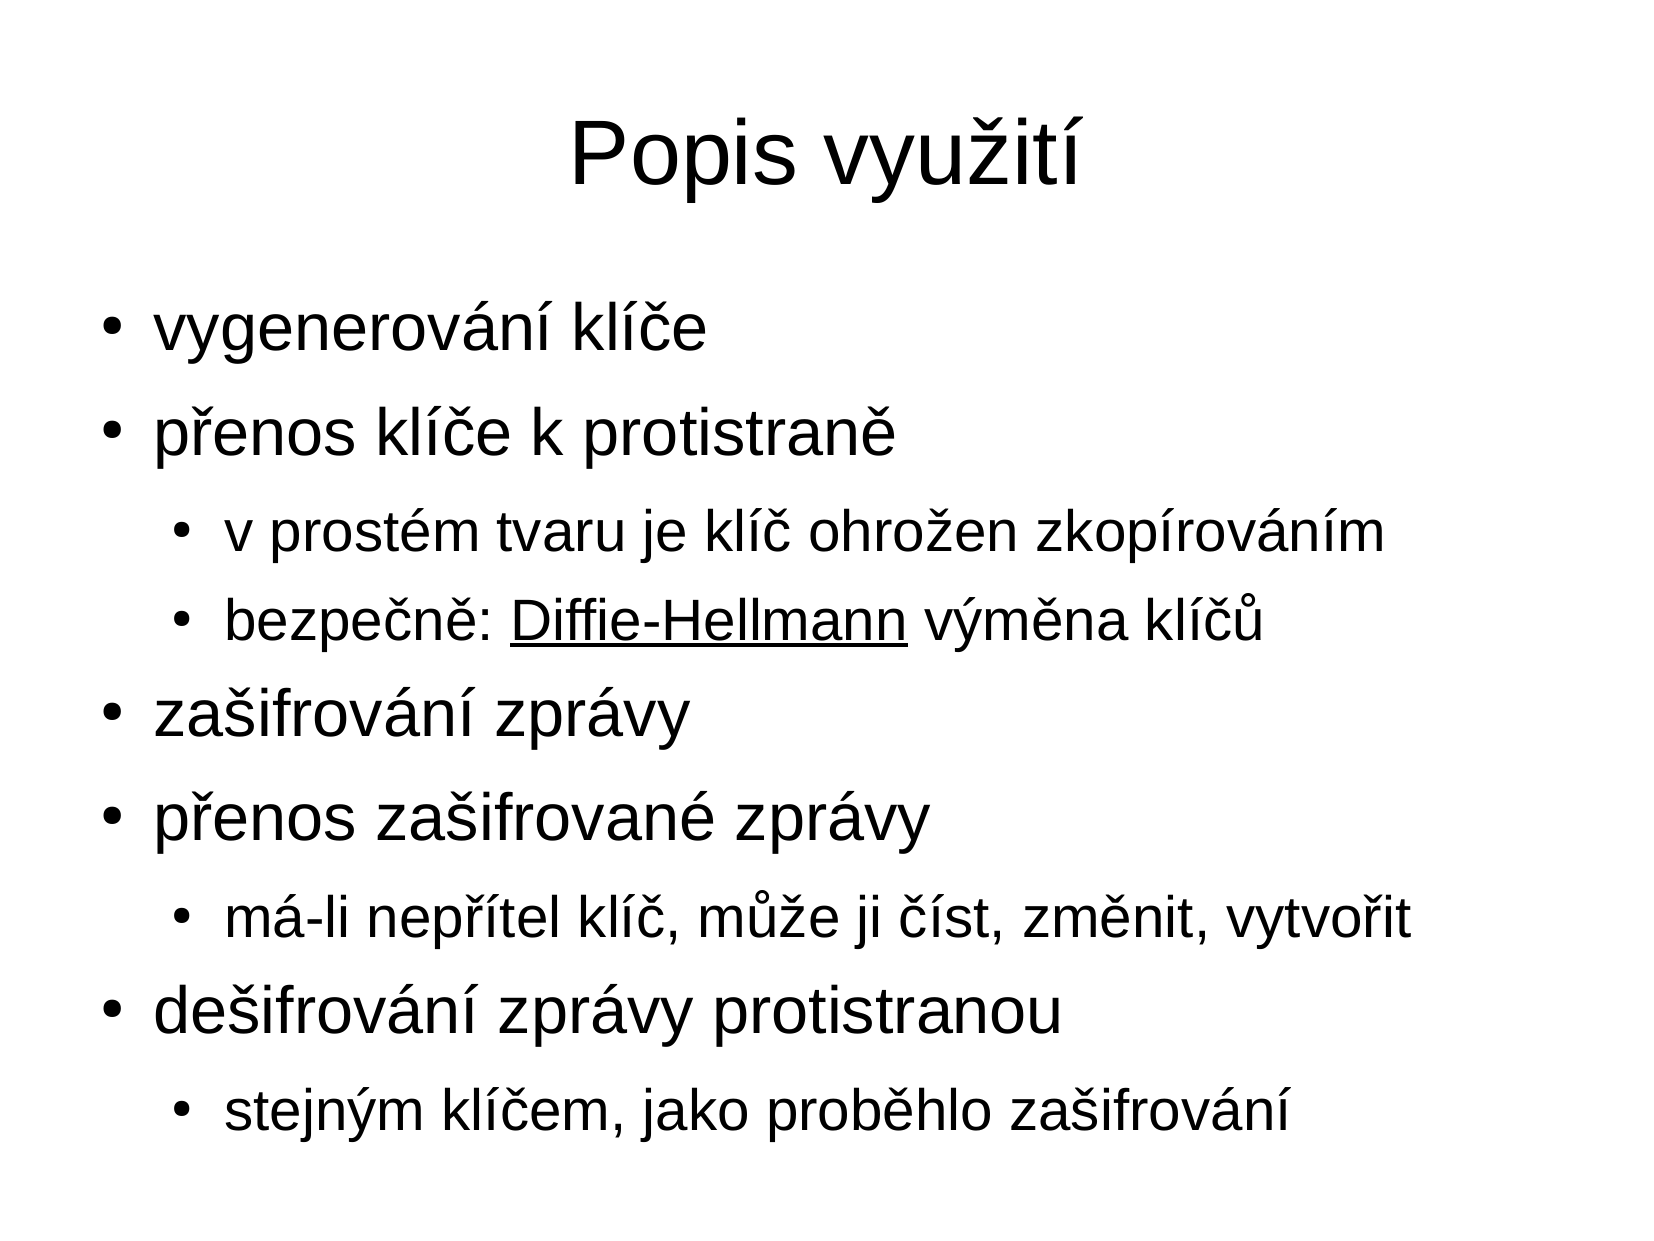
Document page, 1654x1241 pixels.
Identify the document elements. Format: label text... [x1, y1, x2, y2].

title Popis využití [82, 49, 1571, 257]
list vygenerování klíče přenos klíče k protistraně v prostém tvaru je klíč ohrožen zkopírováním bezpečně: Diffie-Hellmann výměna klíčů zašifrování zprávy přenos zašifrované zprávy má-li nepřítel klíč, může ji číst, změnit, vytvořit dešifrování zprávy protistranou stejným klíčem, jako proběhlo zašifrování [82, 290, 1571, 1143]
